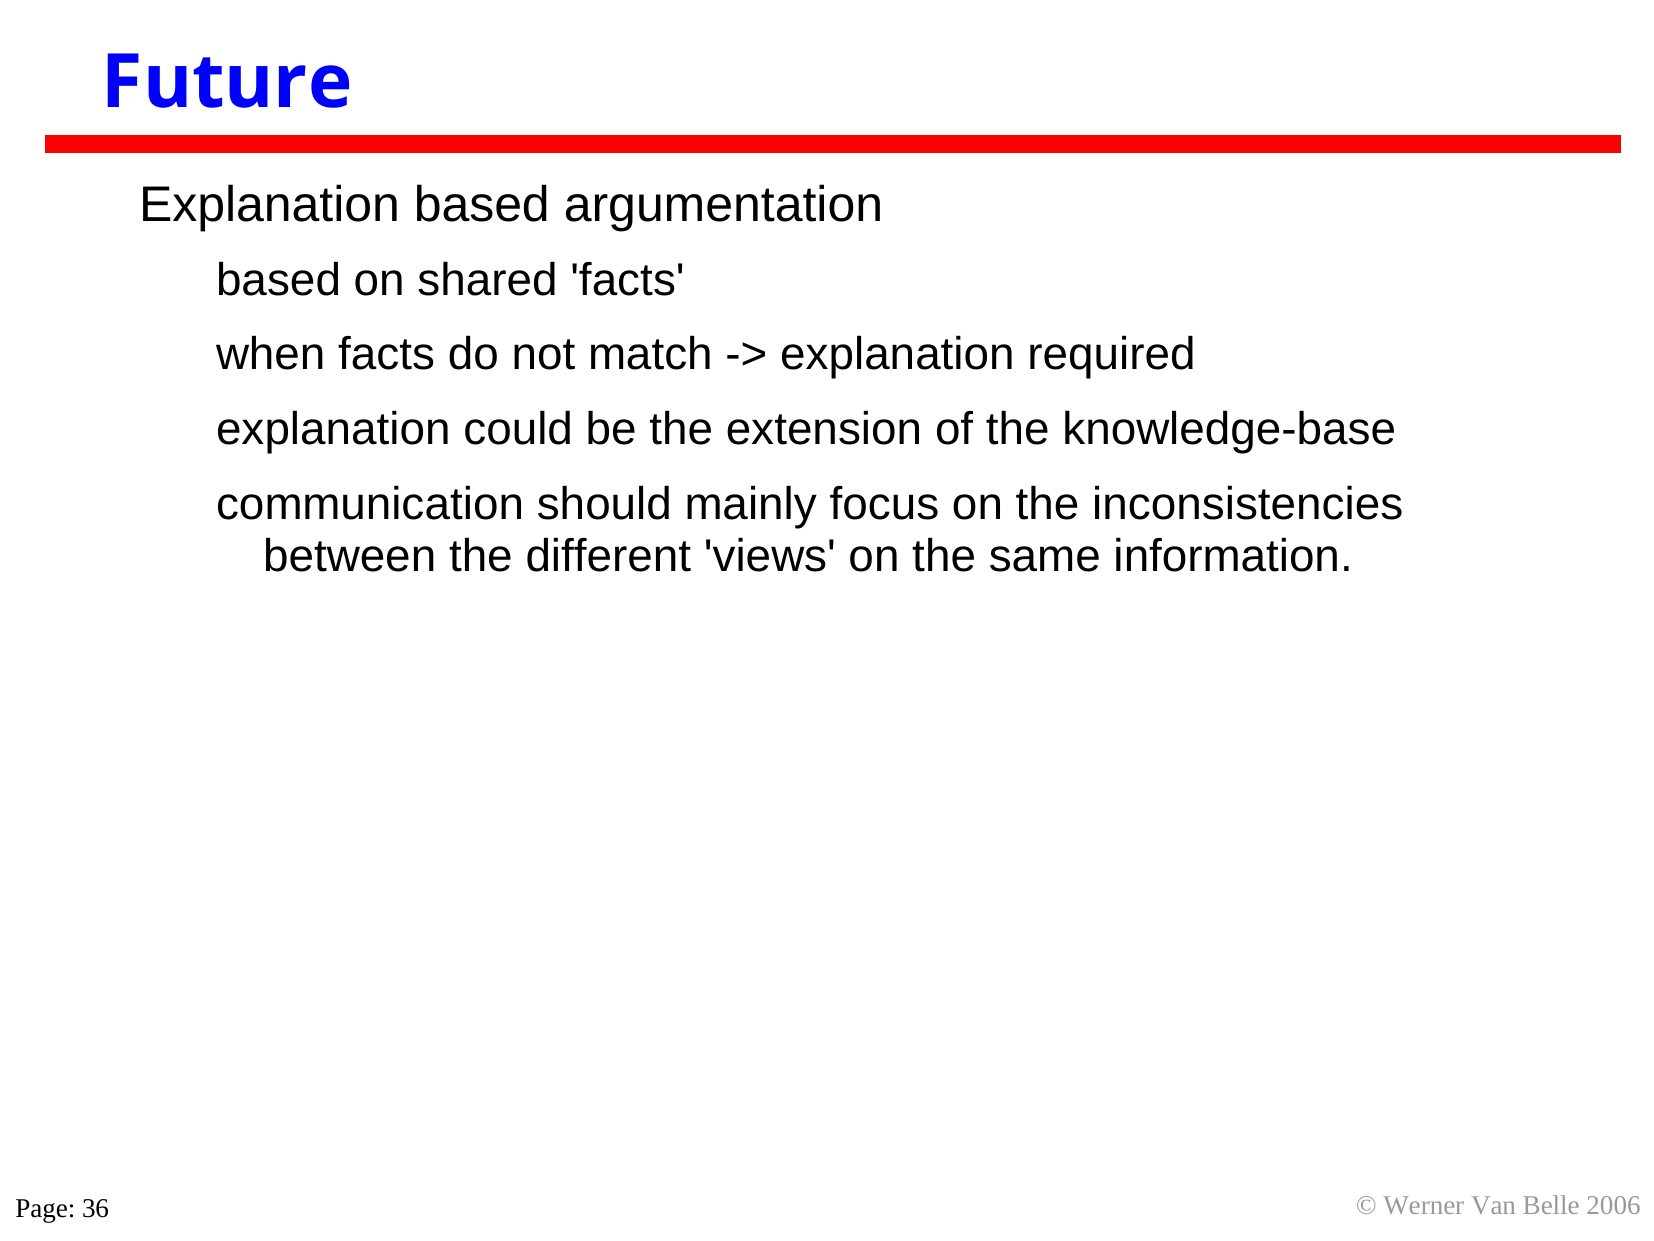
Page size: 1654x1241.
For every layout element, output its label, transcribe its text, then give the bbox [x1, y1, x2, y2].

list Explanation based argumentation based on shared 'facts' when facts do not match -> explanation required explanation could be the extension of the knowledge-base communication should mainly focus on the inconsistencies between the different 'views' on the same information. [121, 175, 1534, 1127]
title Future [101, 27, 1514, 130]
